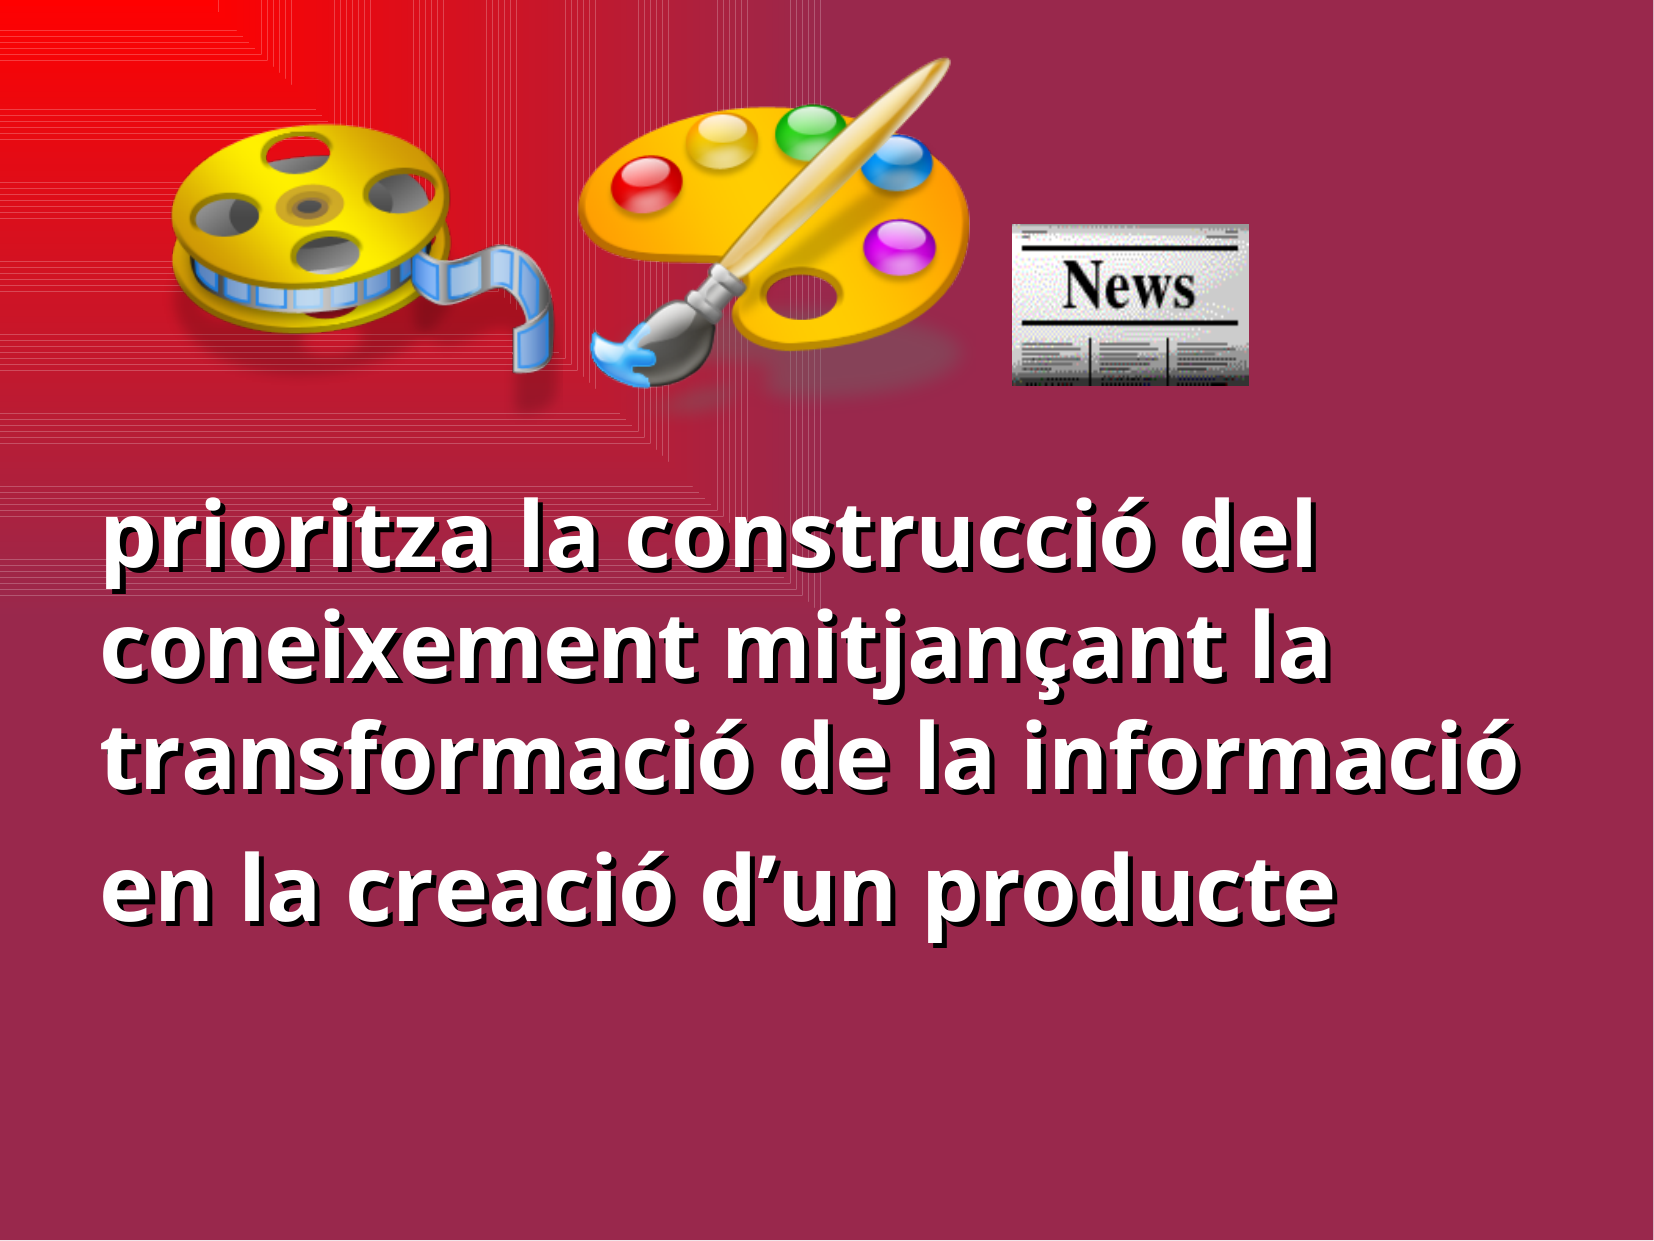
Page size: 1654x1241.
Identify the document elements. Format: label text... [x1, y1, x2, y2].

picture [575, 49, 976, 451]
picture [1012, 224, 1249, 386]
text_box prioritza la construcció del coneixement mitjançant la transformació de la informació en la creació d’un producte [99, 474, 1538, 945]
picture [162, 49, 563, 451]
